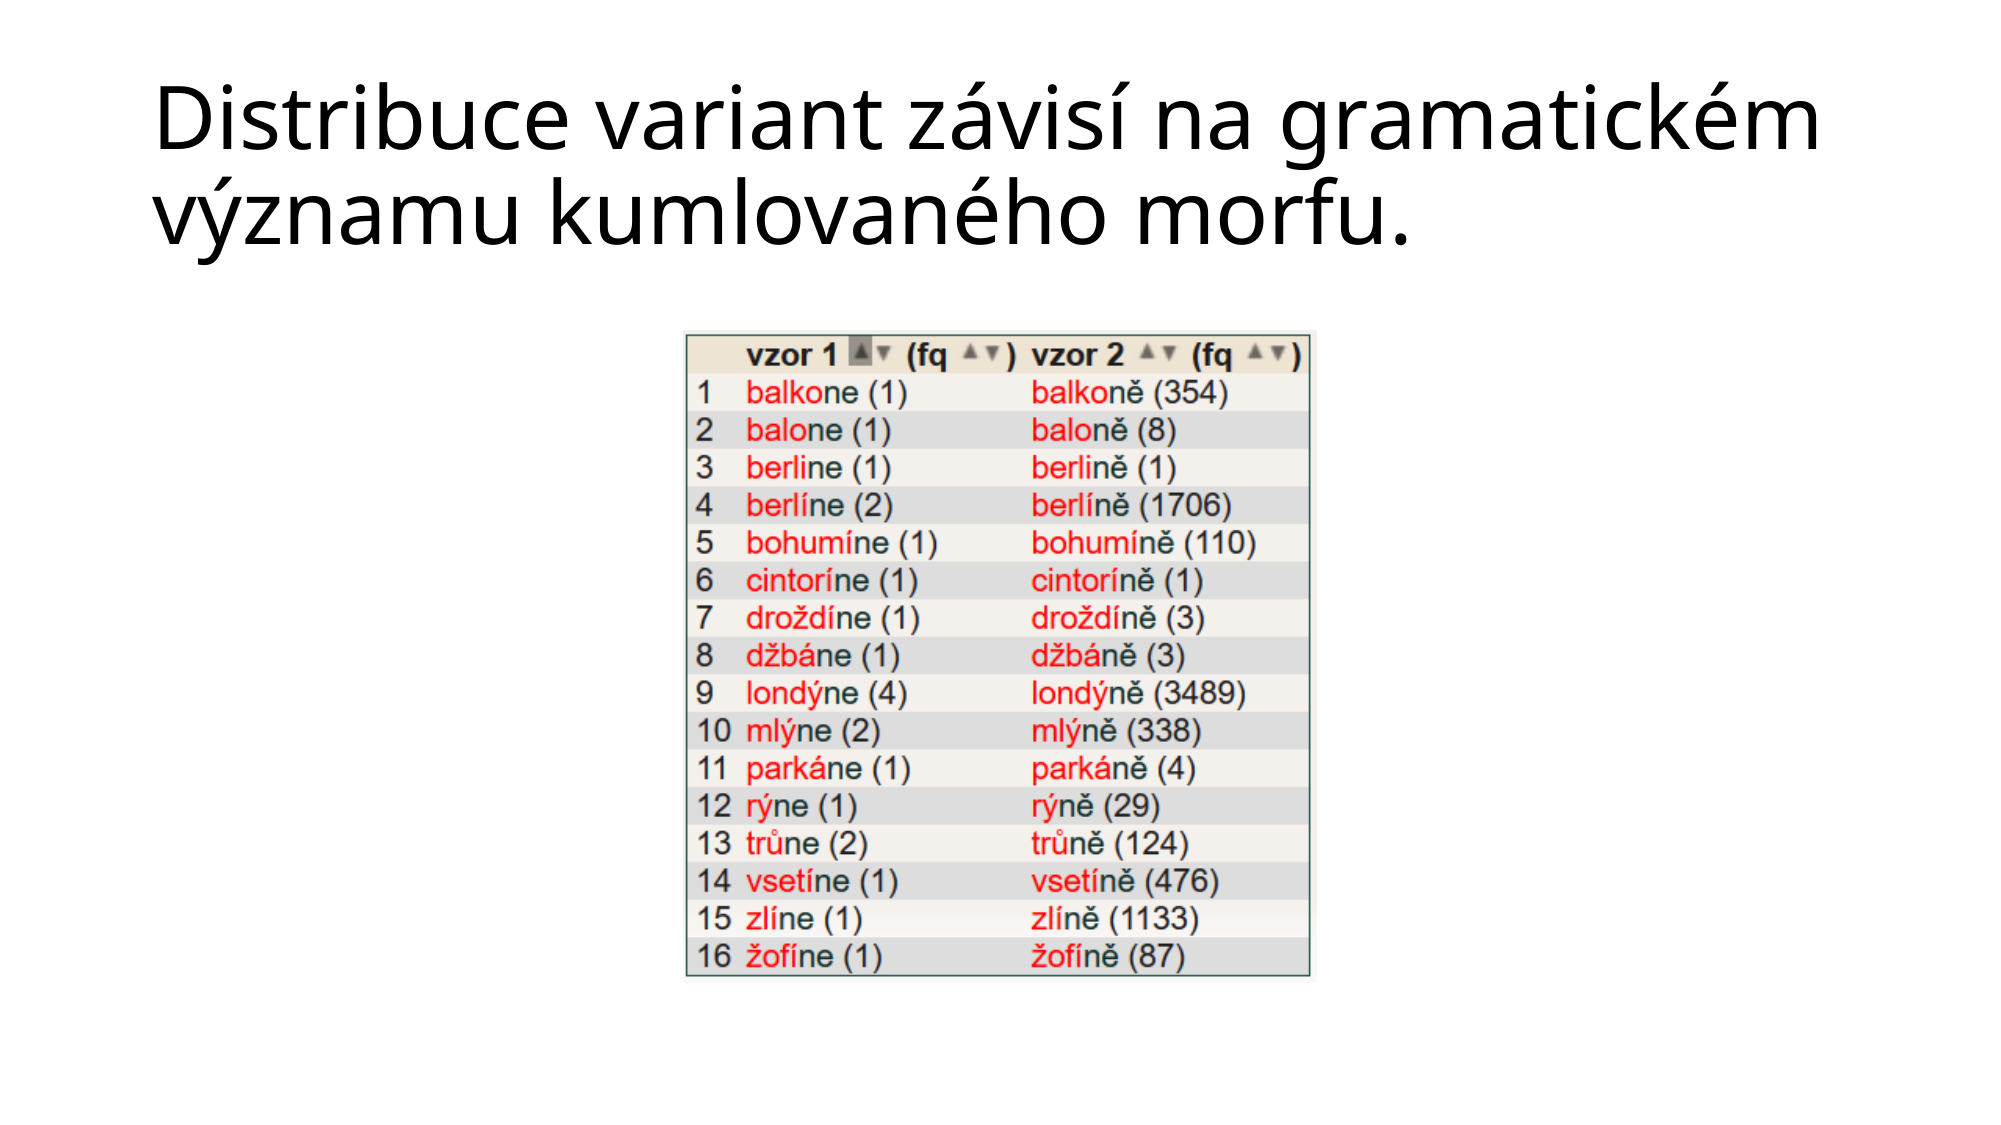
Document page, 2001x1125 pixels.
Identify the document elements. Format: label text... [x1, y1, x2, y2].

picture [683, 330, 1317, 983]
title Distribuce variant závisí na gramatickém významu kumlovaného morfu. [137, 59, 1863, 278]
